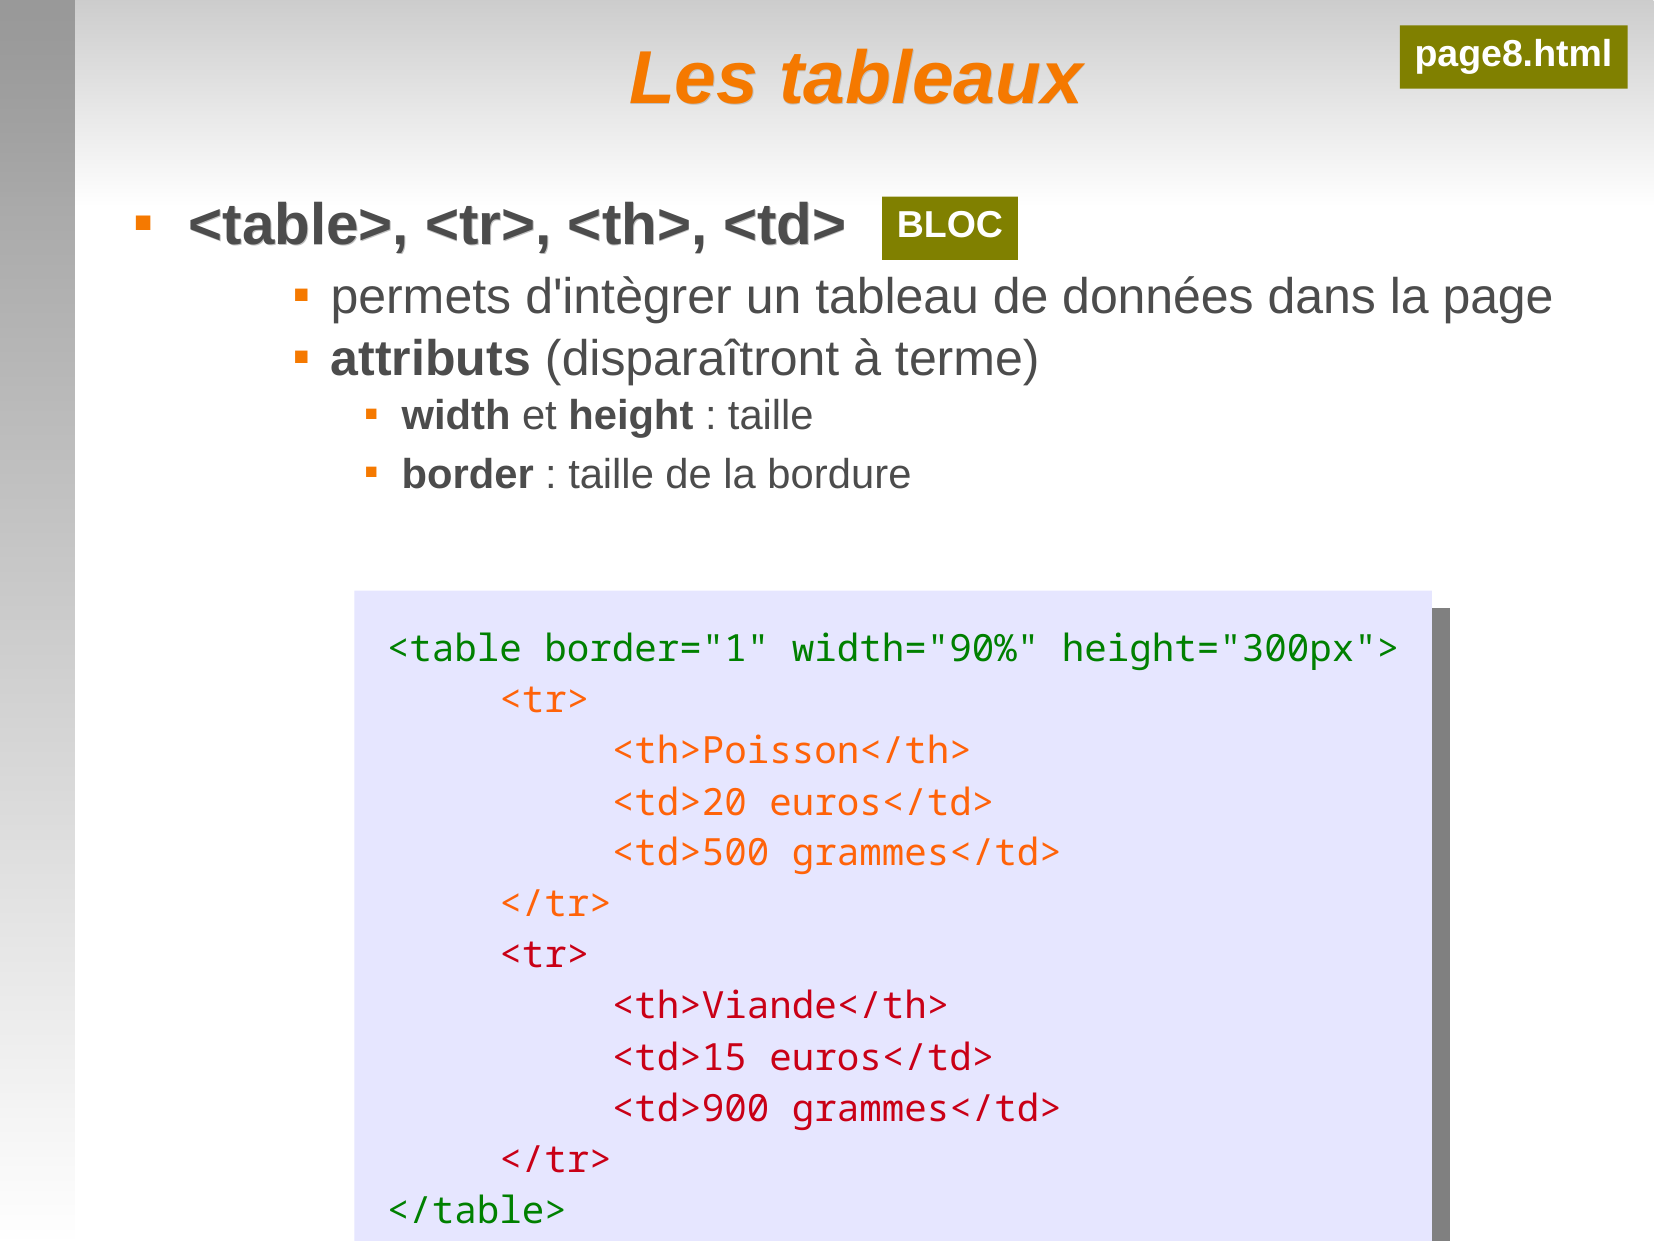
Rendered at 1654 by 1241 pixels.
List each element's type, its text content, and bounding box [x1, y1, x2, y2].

text_box page8.html [1399, 25, 1628, 89]
text_box <table border="1" width="90%" height="300px"> <tr> <th>Poisson</th> <td>20 euros</td> <td>500 grammes</td> </tr> <tr> <th>Viande</th> <td>15 euros</td> <td>900 grammes</td> </tr> </table> [354, 590, 1432, 1176]
title Les tableaux [58, 7, 1654, 148]
list <table>, <tr>, <th>, <td> permets d'intègrer un tableau de données dans la page attributs (disparaîtront à terme) width et height : taille border : taille de la bordure [118, 191, 1625, 1123]
text_box BLOC [882, 196, 1018, 260]
